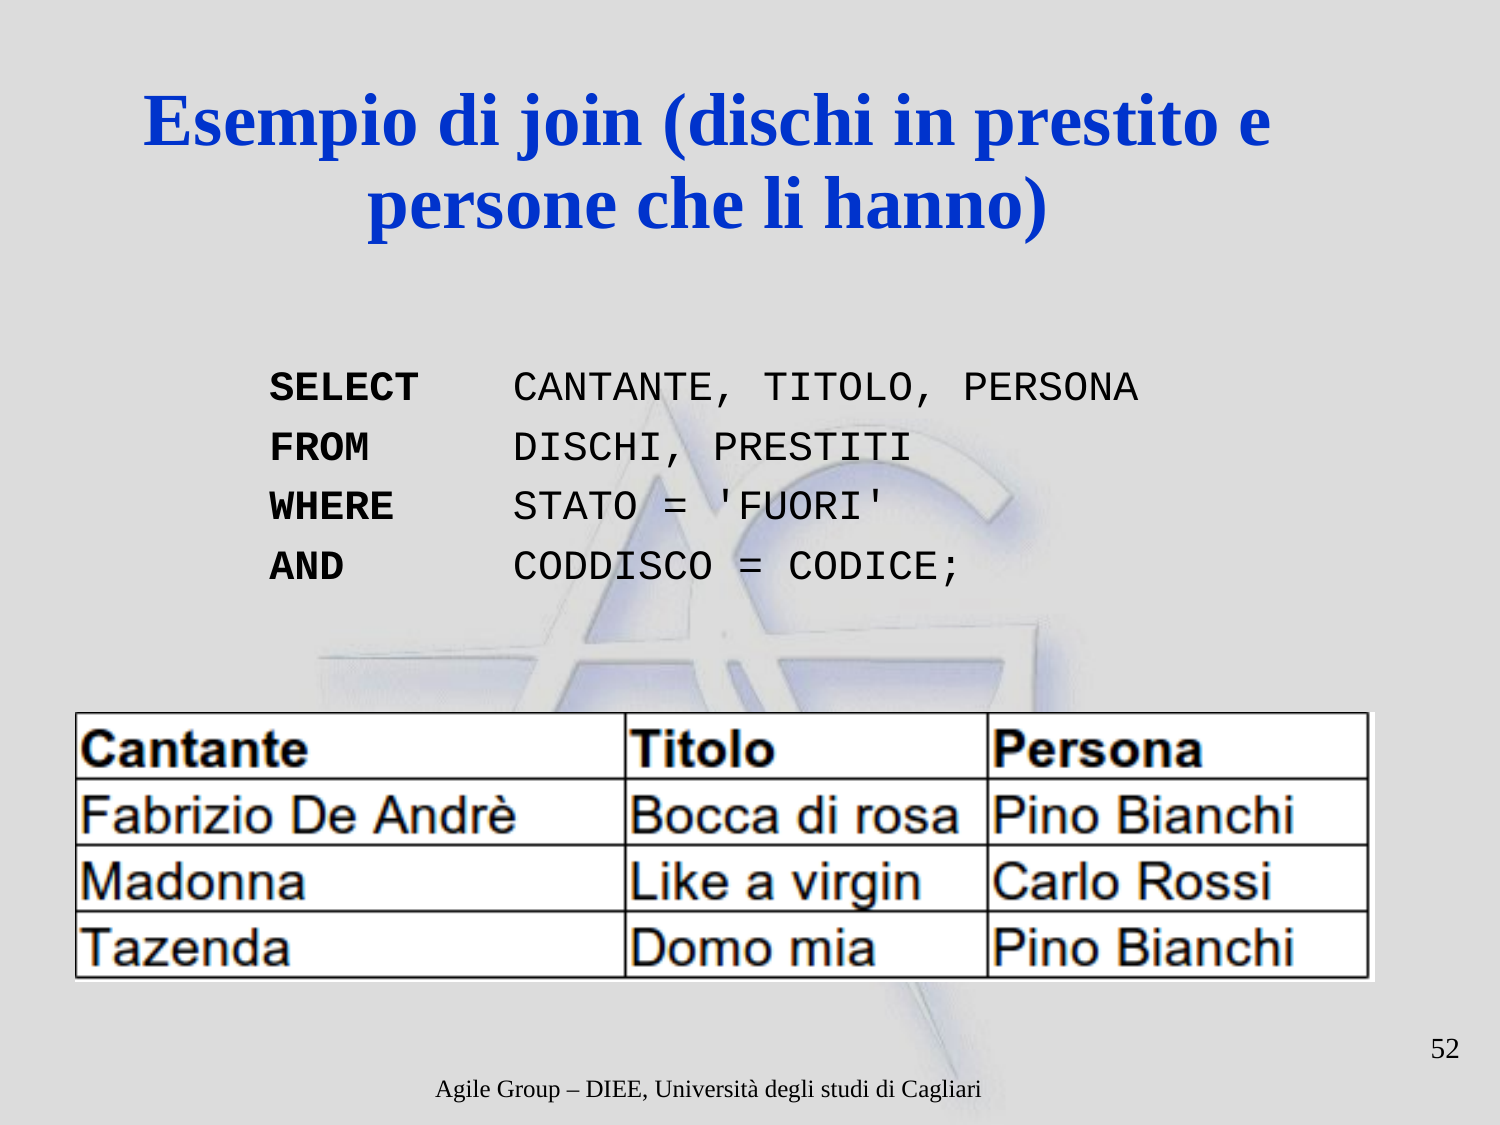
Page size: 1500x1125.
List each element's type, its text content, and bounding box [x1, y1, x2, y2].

picture [0, 0, 1500, 1125]
title Esempio di join (dischi in prestito e persone che li hanno) [29, 67, 1388, 256]
list SELECT CANTANTE, TITOLO, PERSONA FROM DISCHI, PRESTITI WHERE STATO = 'FUORI' AND CODDISCO = CODICE; [254, 358, 1238, 601]
